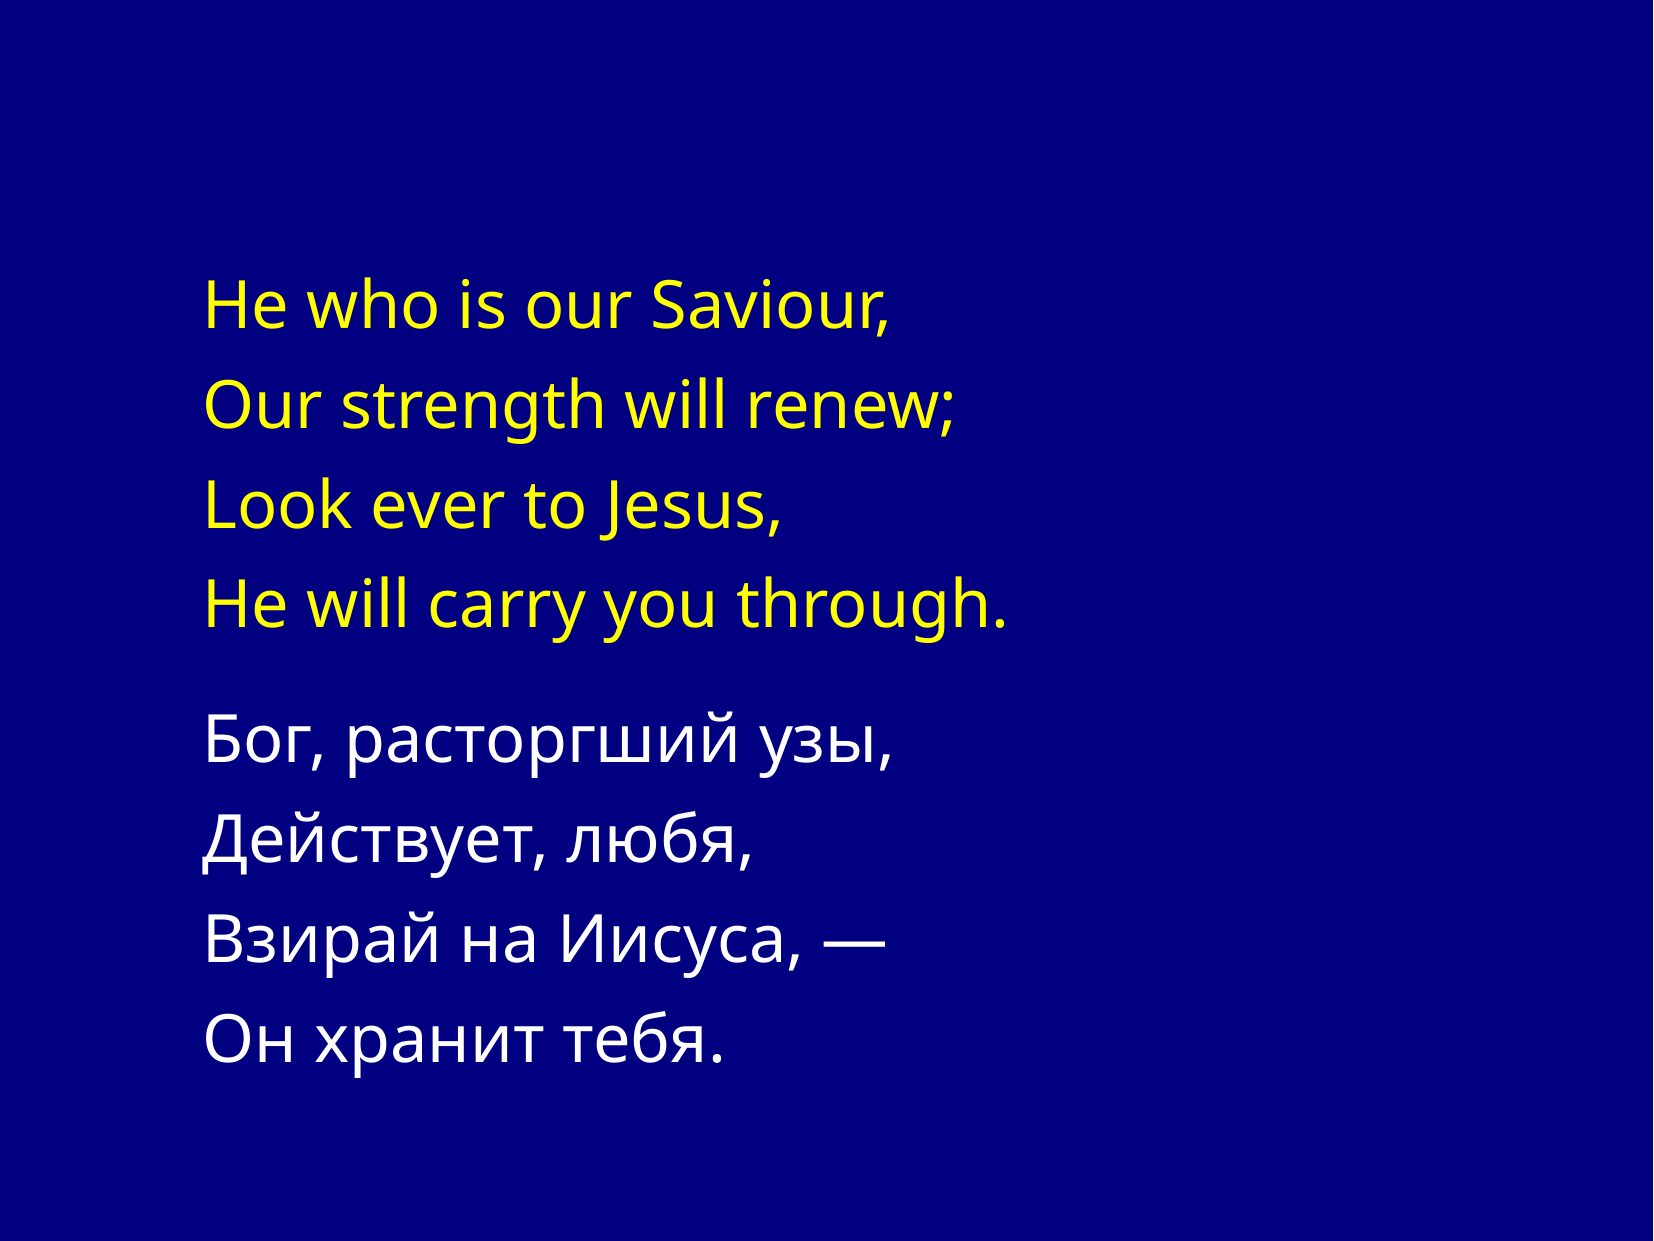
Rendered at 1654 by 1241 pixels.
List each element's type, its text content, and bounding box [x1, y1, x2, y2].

text_box Бог, расторгший узы, Действует, любя, Взирай на Иисуса, — Он хранит тебя. [75, 675, 1576, 1163]
text_box He who is our Saviour, Our strength will renew; Look ever to Jesus, He will carry you through. [75, 150, 1576, 638]
